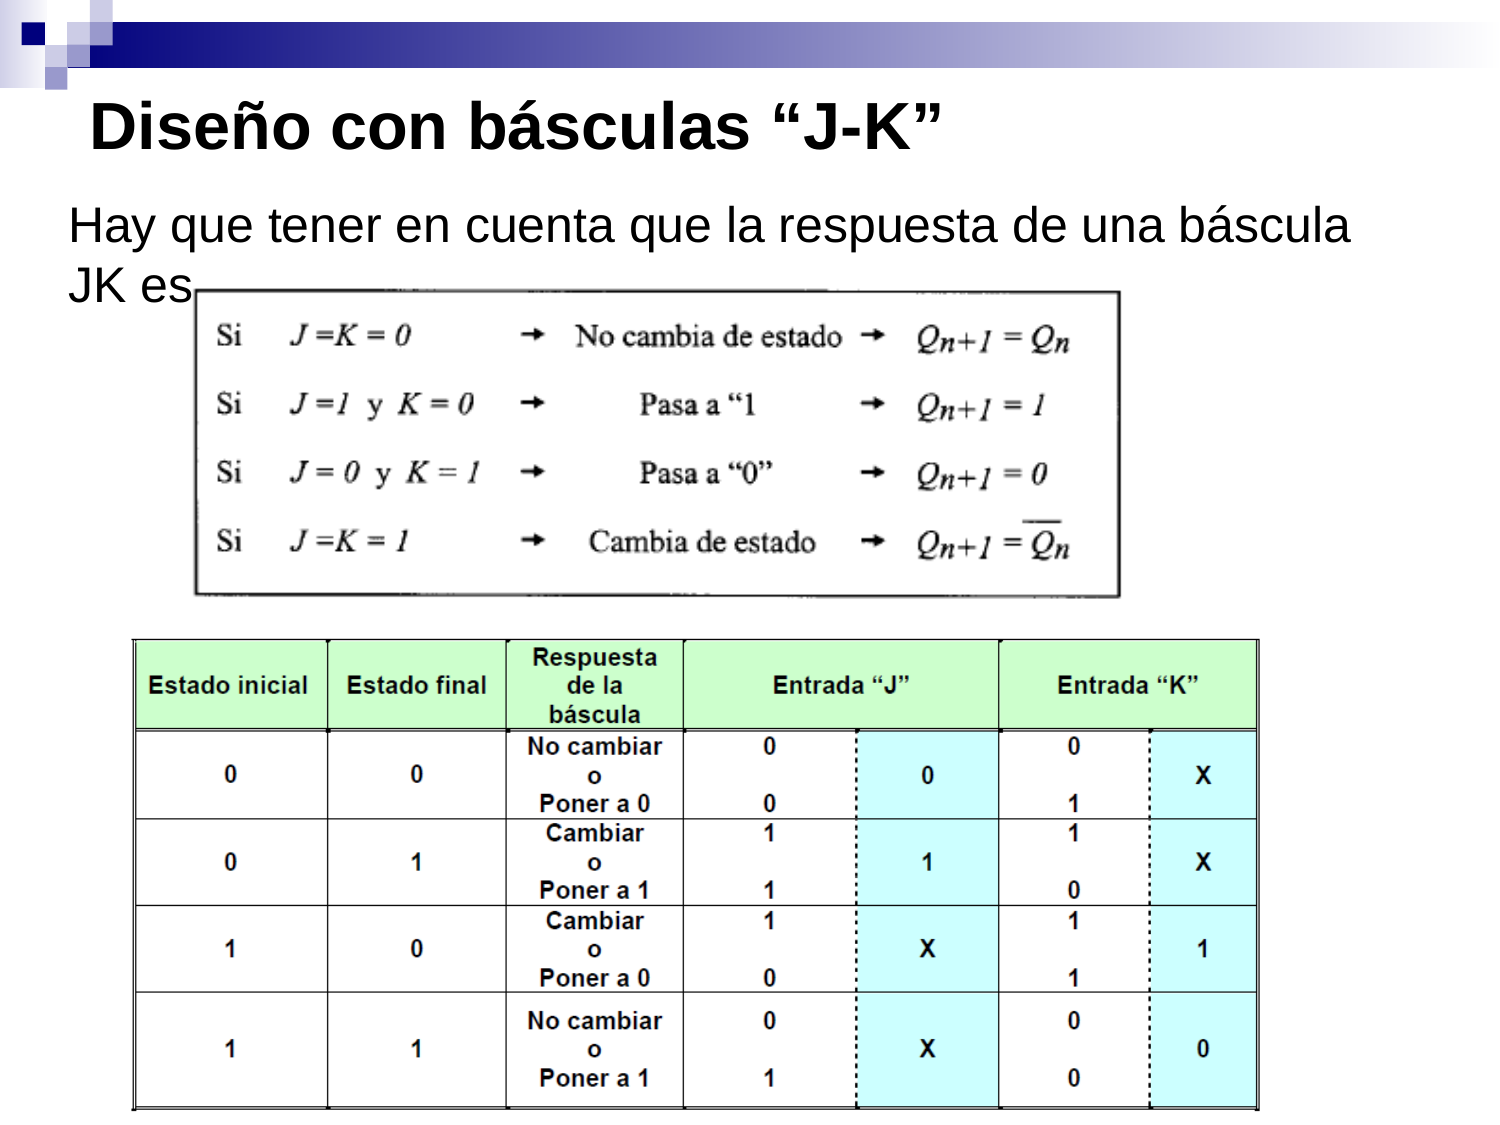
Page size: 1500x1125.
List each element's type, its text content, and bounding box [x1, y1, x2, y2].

picture [112, 628, 1282, 1125]
picture [171, 286, 187, 299]
text_box Diseño con básculas “J-K” [75, 74, 1426, 161]
picture [171, 283, 1140, 614]
title Hay que tener en cuenta que la respuesta de una báscula JK es [53, 184, 1414, 283]
